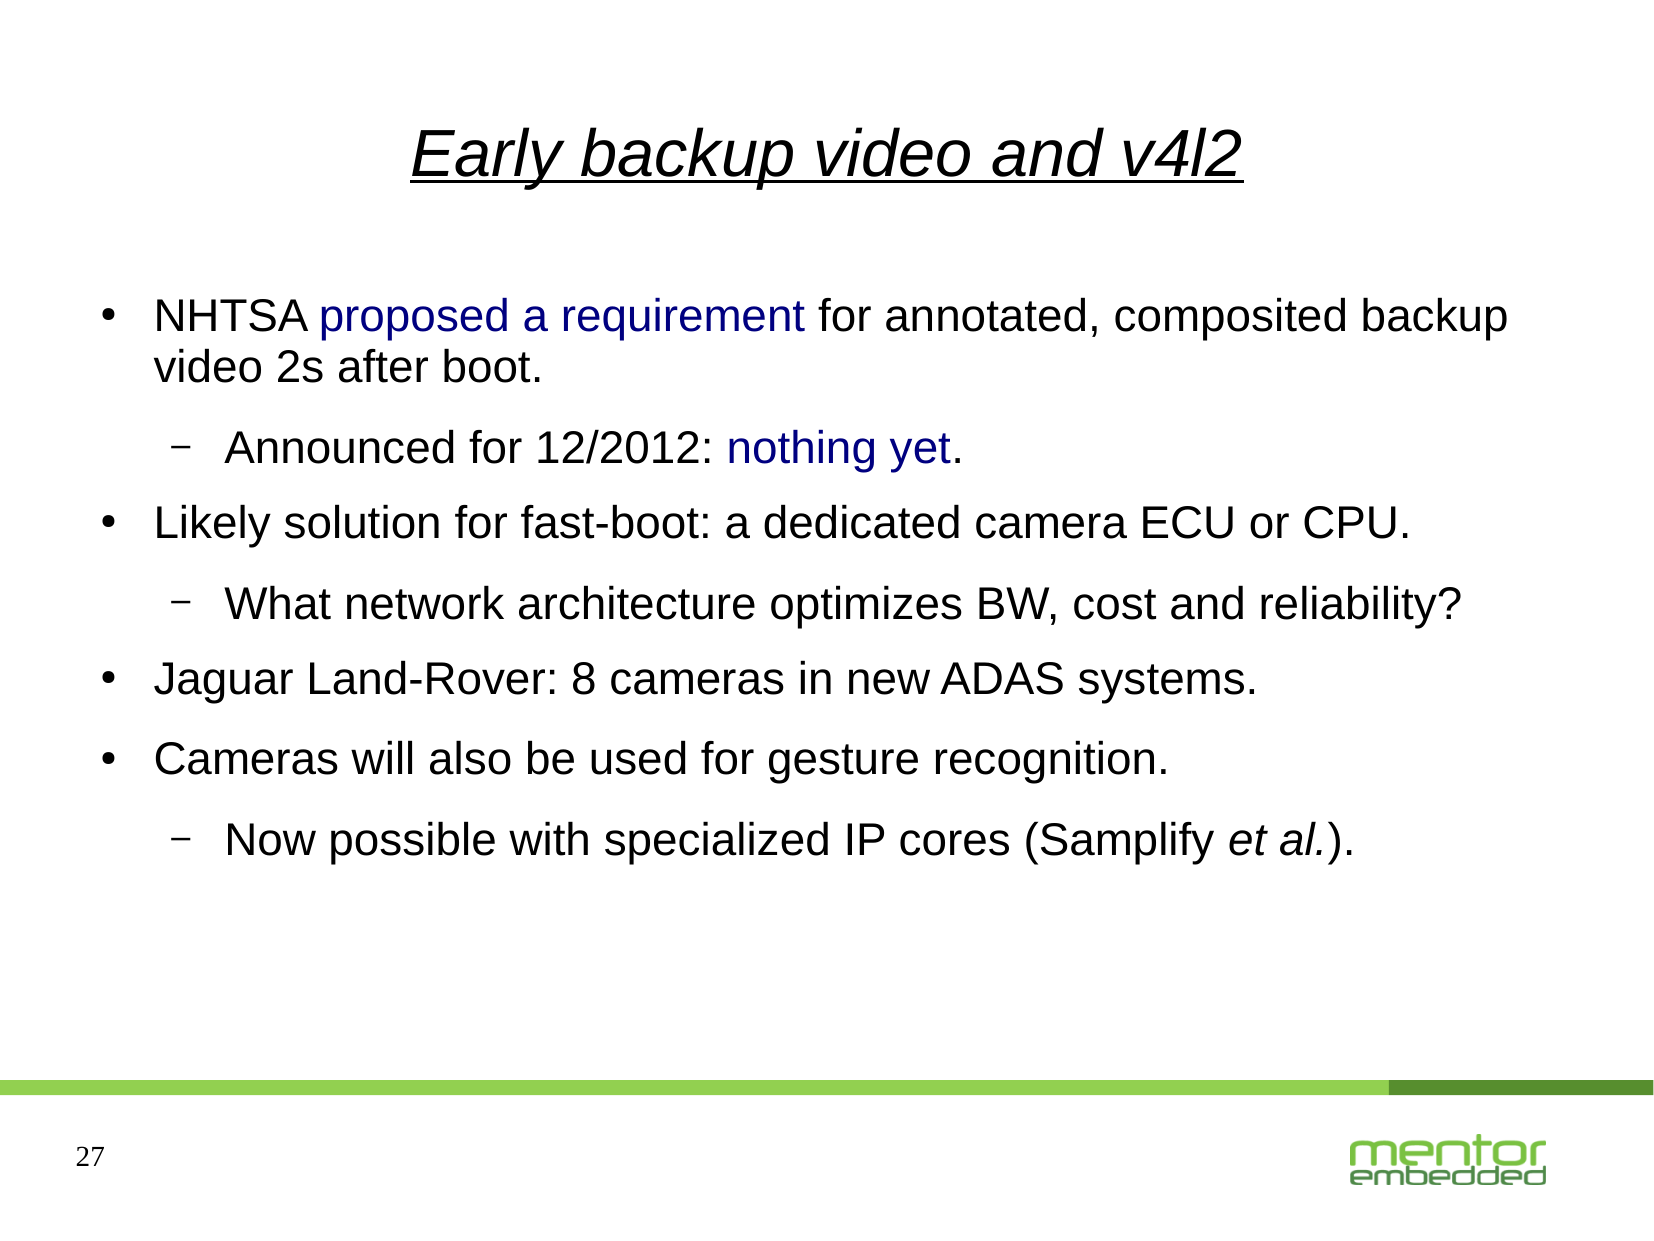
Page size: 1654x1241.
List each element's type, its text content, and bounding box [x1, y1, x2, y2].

list NHTSA proposed a requirement for annotated, composited backup video 2s after boot. Announced for 12/2012: nothing yet. Likely solution for fast-boot: a dedicated camera ECU or CPU. What network architecture optimizes BW, cost and reliability? Jaguar Land-Rover: 8 cameras in new ADAS systems. Cameras will also be used for gesture recognition. Now possible with specialized IP cores (Samplify et al.). [82, 290, 1538, 1010]
title Early backup video and v4l2 [82, 49, 1571, 257]
picture [1350, 1134, 1546, 1185]
